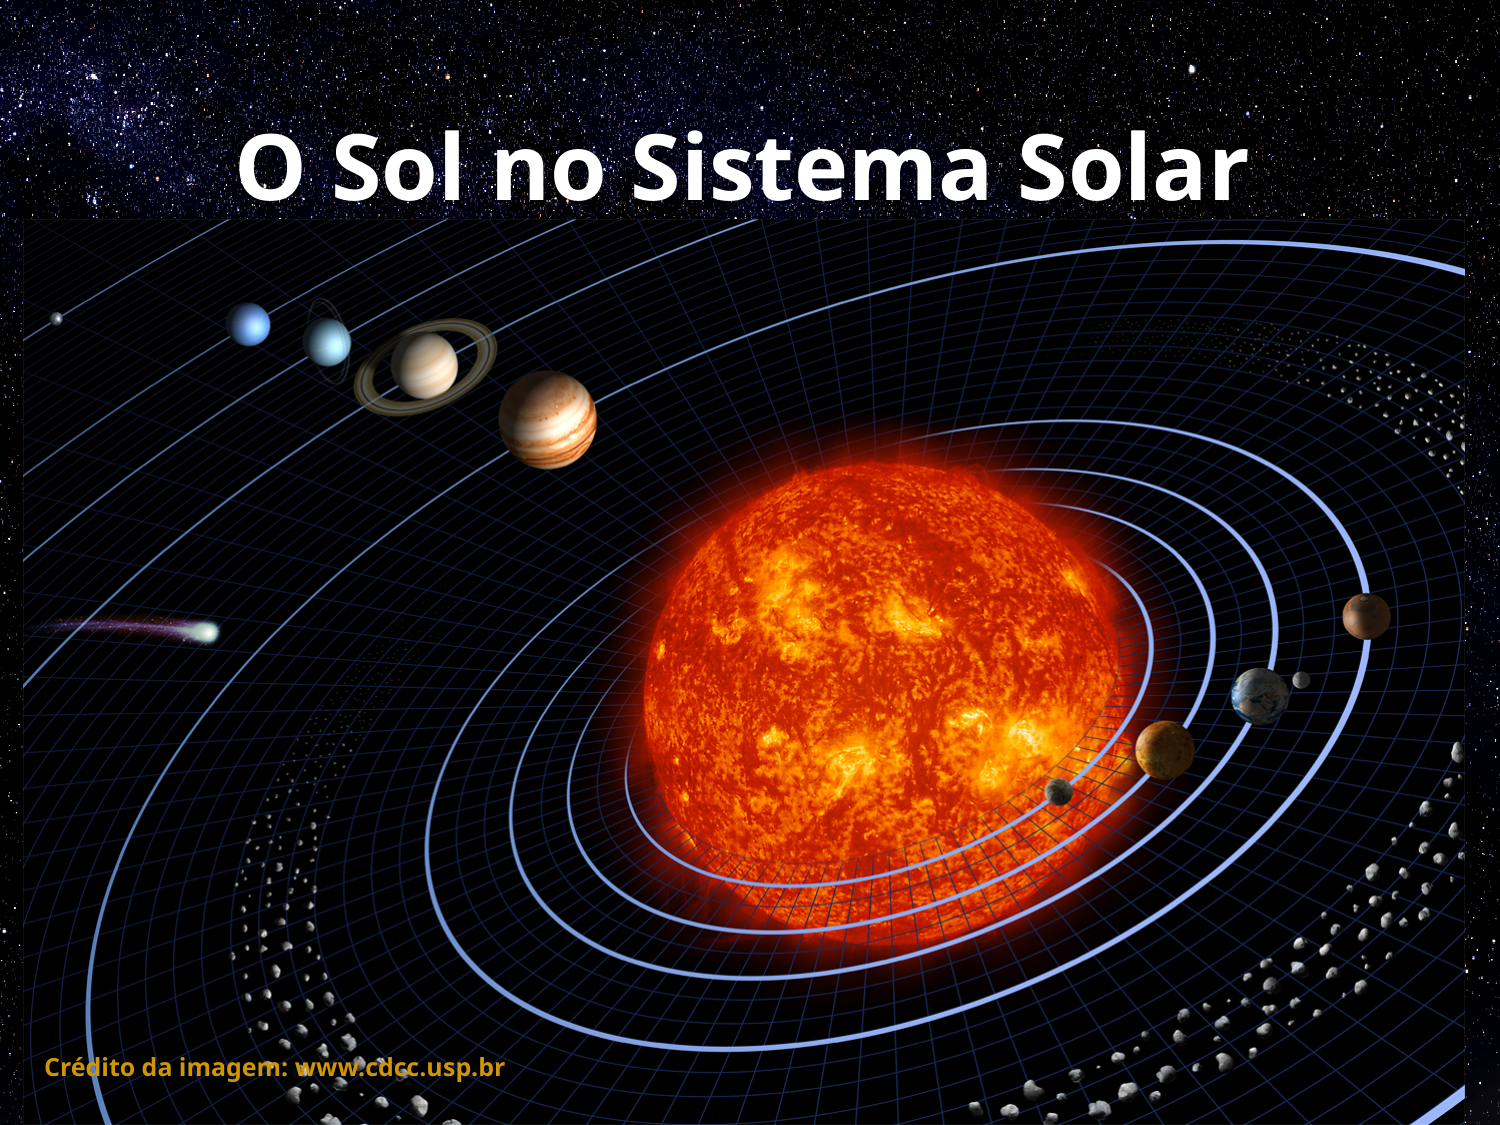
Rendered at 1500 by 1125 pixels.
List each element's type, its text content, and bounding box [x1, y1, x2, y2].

picture [0, 0, 1500, 1125]
text_box Crédito da imagem: www.cdcc.usp.br [29, 1044, 521, 1090]
title O Sol no Sistema Solar [105, 70, 1381, 258]
